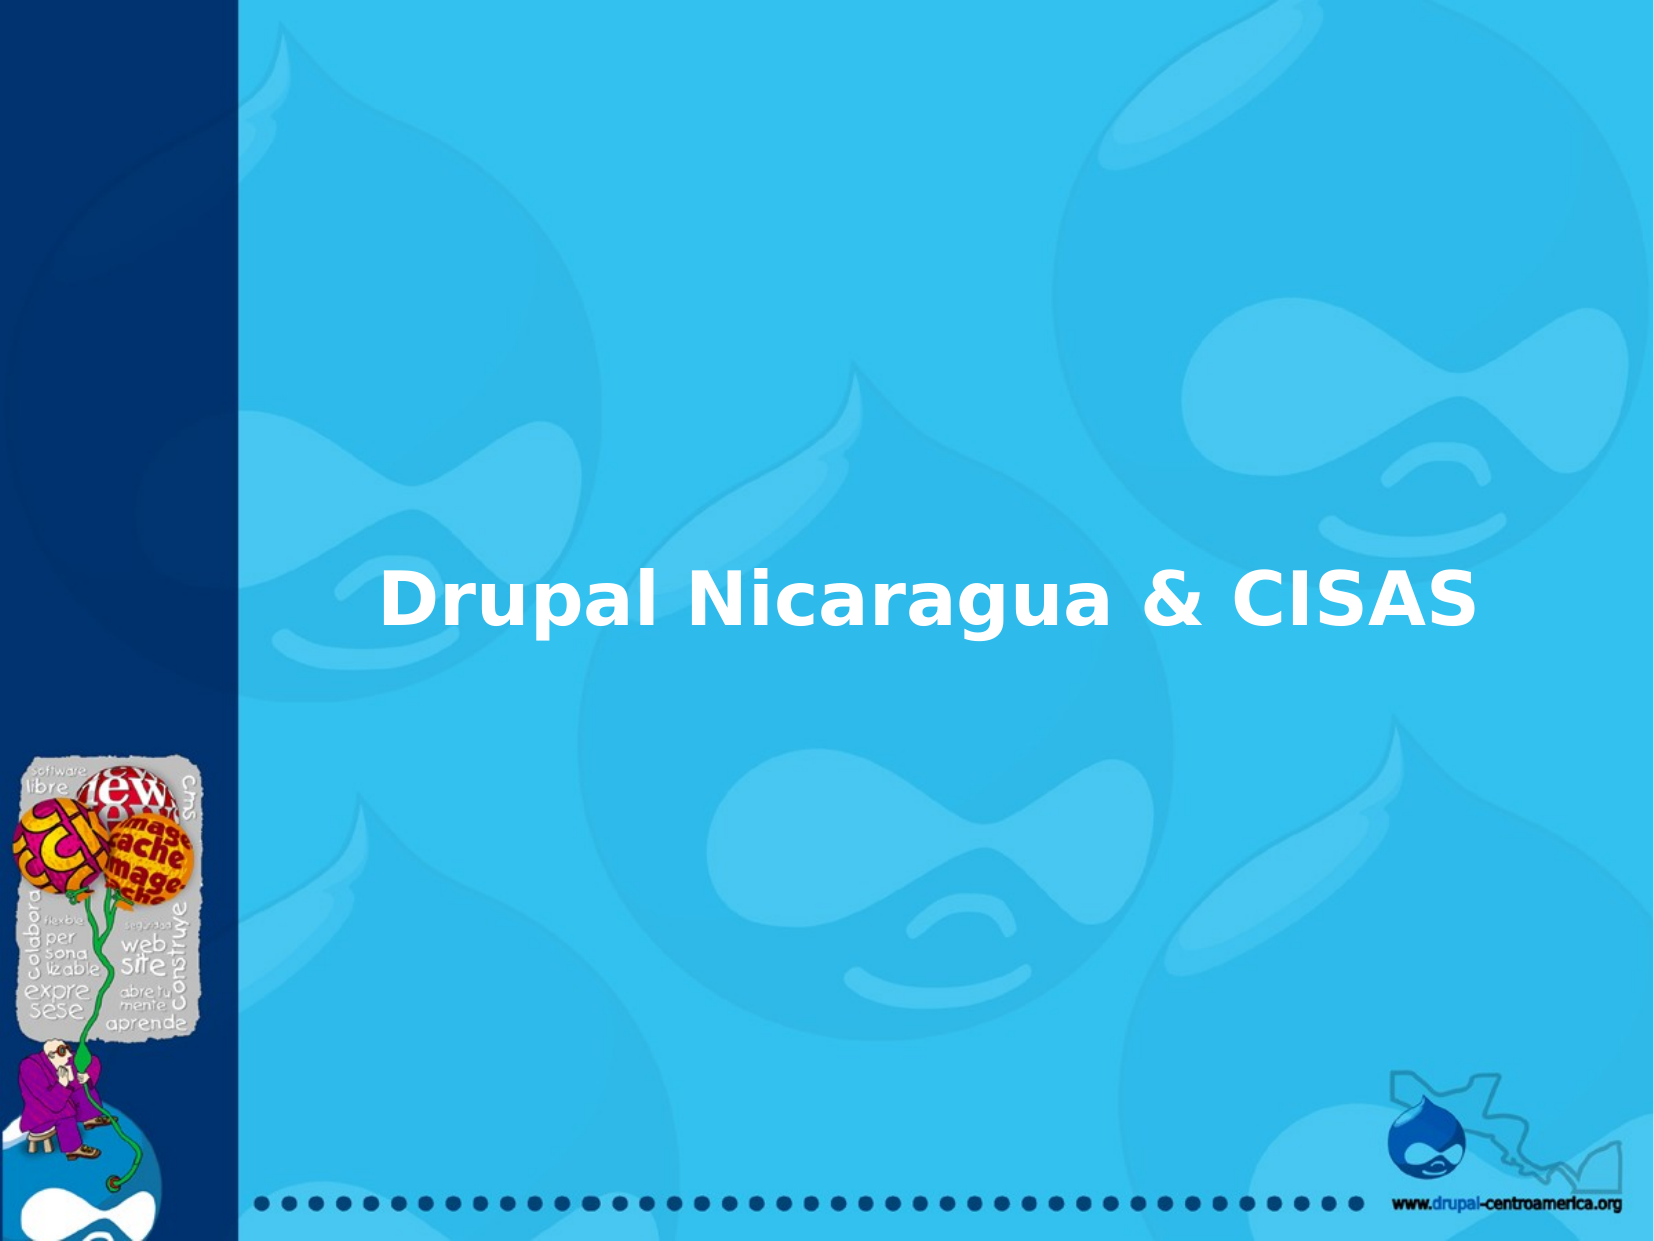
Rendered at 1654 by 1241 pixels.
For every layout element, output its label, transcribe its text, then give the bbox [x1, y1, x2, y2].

title Drupal Nicaragua & CISAS [294, 496, 1565, 704]
picture [0, 0, 1654, 1241]
